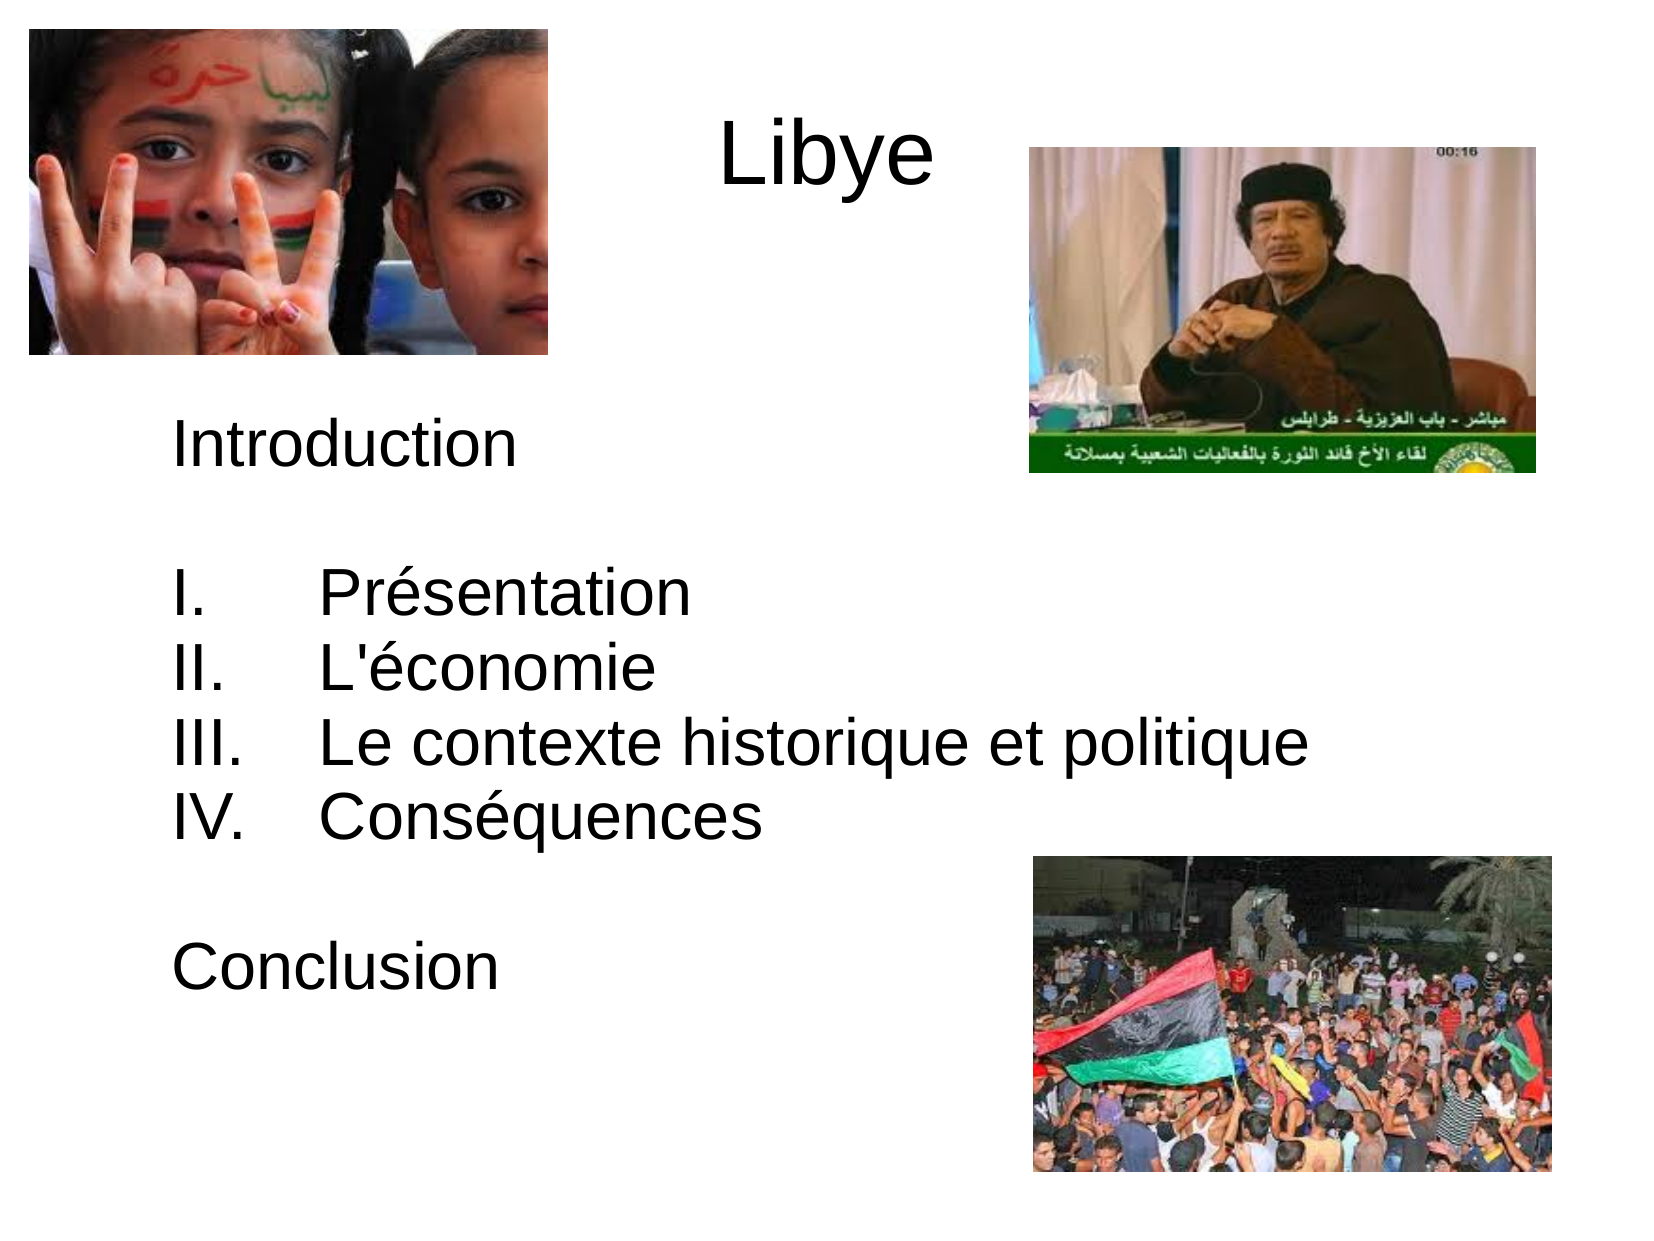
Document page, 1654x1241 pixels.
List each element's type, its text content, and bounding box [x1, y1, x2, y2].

title Libye [548, 49, 1571, 257]
picture [1033, 856, 1552, 1172]
picture [29, 29, 548, 355]
picture [1029, 147, 1536, 473]
subtitle Introduction I. Présentation II. L'économie III. Le contexte historique et politique IV. Conséquences Conclusion [171, 295, 1388, 1114]
